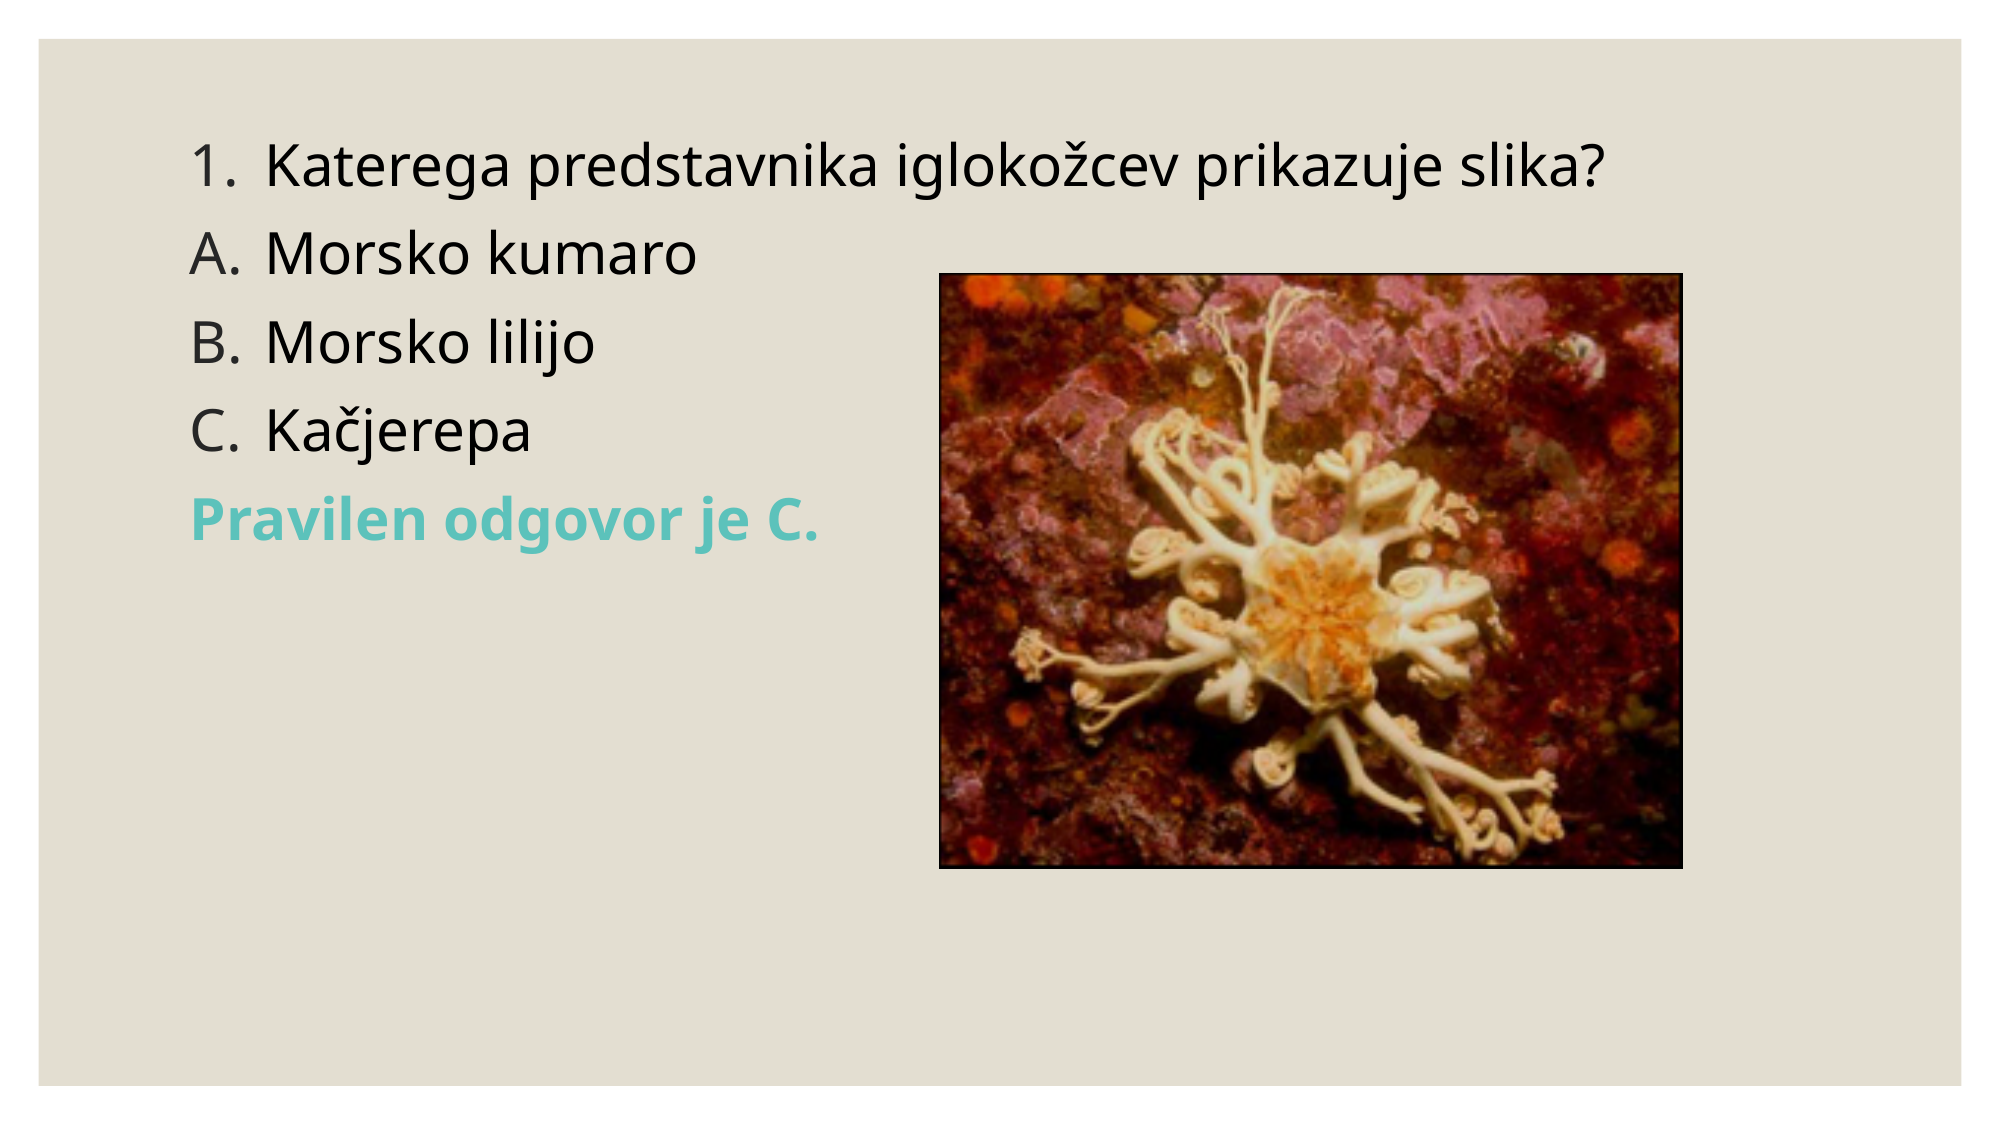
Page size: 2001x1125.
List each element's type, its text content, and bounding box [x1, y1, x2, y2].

picture [939, 273, 1683, 869]
list Katerega predstavnika iglokožcev prikazuje slika? Morsko kumaro Morsko lilijo Kačjerepa Pravilen odgovor je C. [174, 120, 1825, 990]
